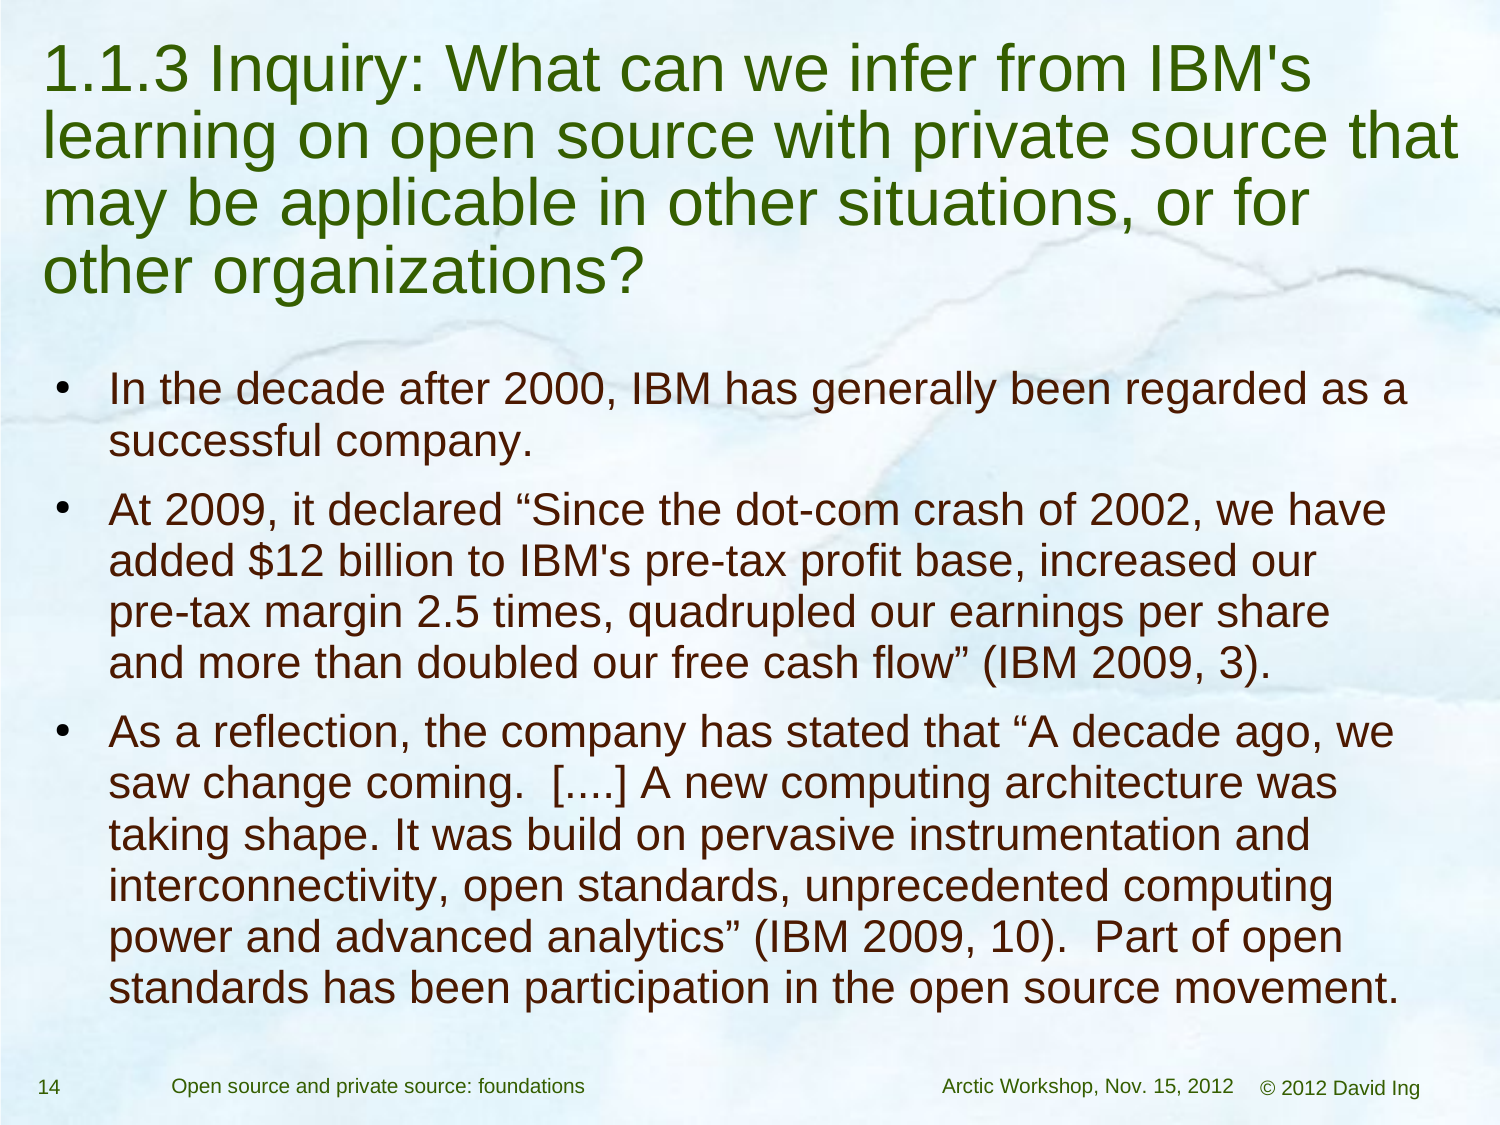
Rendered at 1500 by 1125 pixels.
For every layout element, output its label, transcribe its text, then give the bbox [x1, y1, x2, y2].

text_box In the decade after 2000, IBM has generally been regarded as a successful company. At 2009, it declared “Since the dot-com crash of 2002, we have added $12 billion to IBM's pre-tax profit base, increased our pre-tax margin 2.5 times, quadrupled our earnings per share and more than doubled our free cash flow” (IBM 2009, 3). As a reflection, the company has stated that “A decade ago, we saw change coming. [....] A new computing architecture was taking shape. It was build on pervasive instrumentation and interconnectivity, open standards, unprecedented computing power and advanced analytics” (IBM 2009, 10). Part of open standards has been participation in the open source movement. [37, 355, 1425, 1088]
title 1.1.3 Inquiry: What can we infer from IBM's learning on open source with private source that may be applicable in other situations, or for other organizations? [37, 37, 1463, 315]
picture [0, 0, 1500, 1125]
